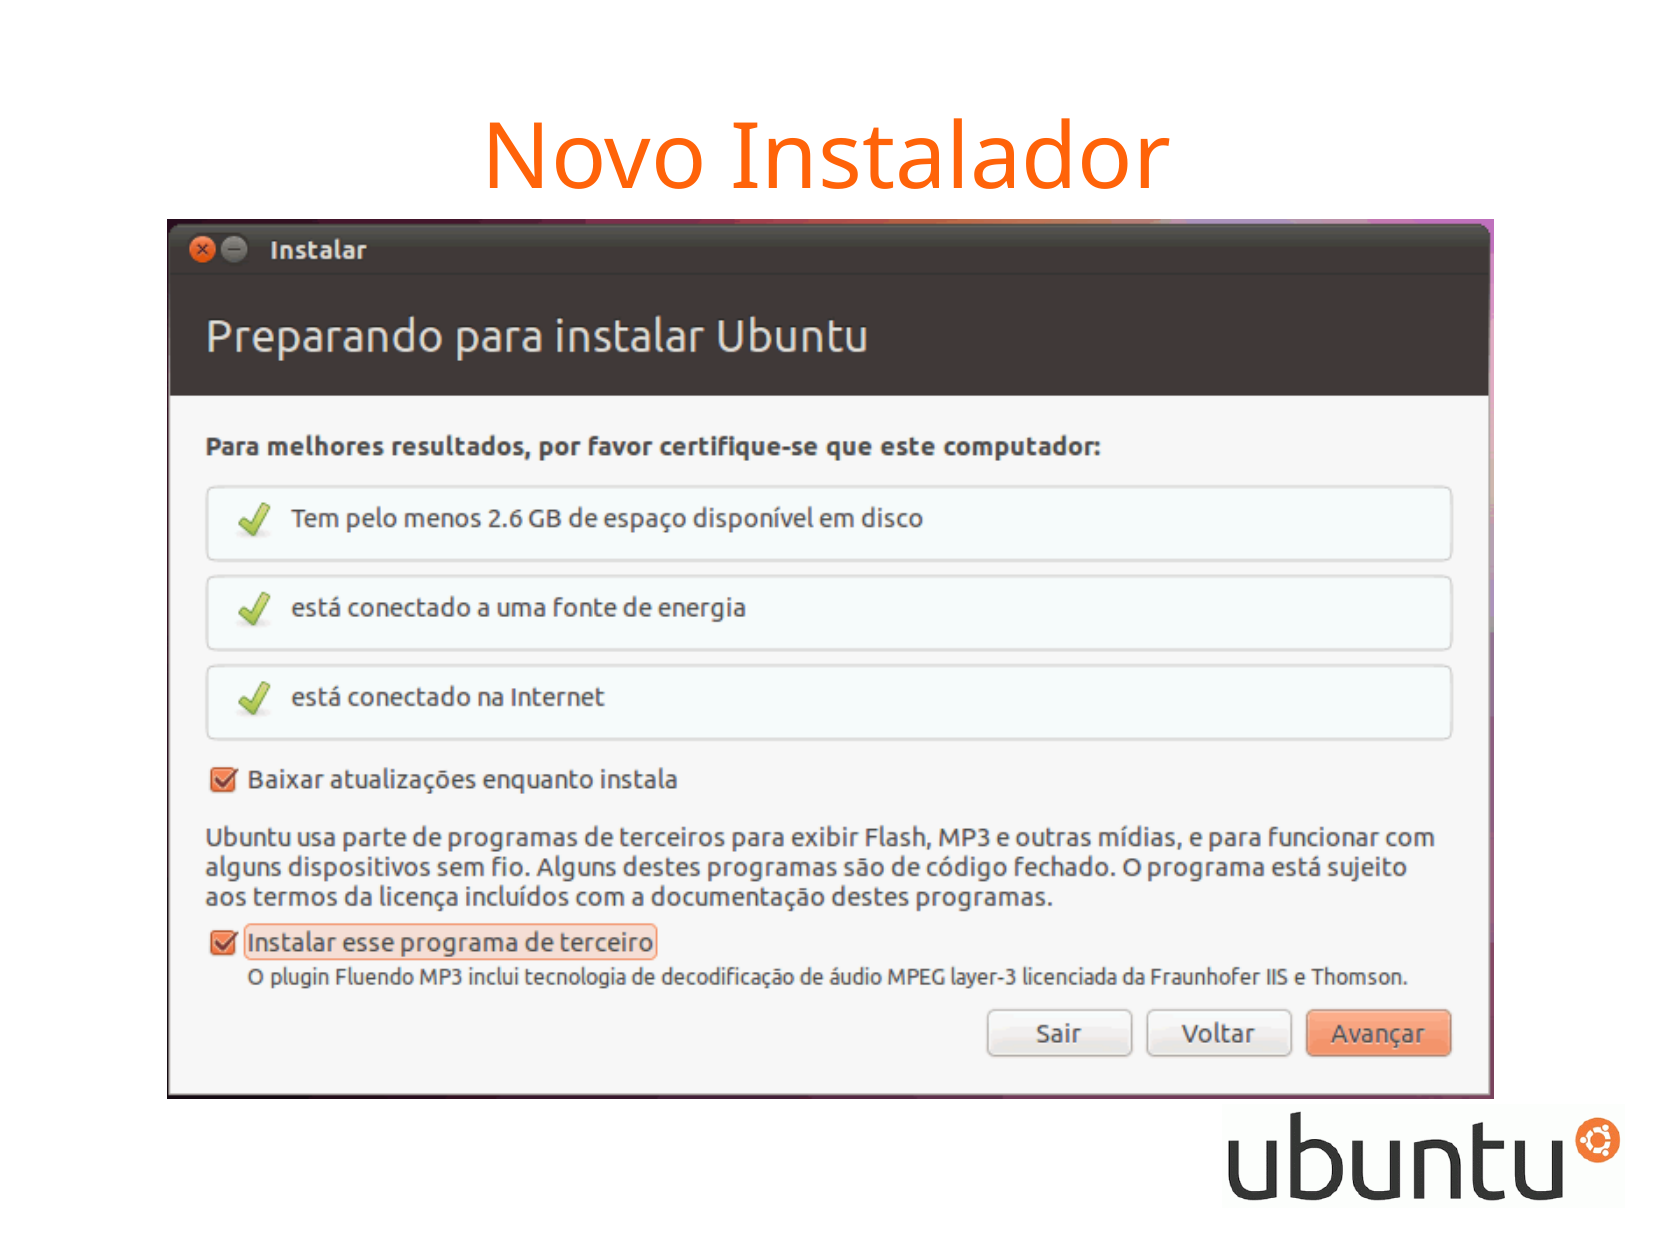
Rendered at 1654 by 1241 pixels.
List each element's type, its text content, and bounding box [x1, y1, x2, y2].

picture [1222, 1104, 1625, 1208]
picture [167, 219, 1494, 1099]
title Novo Instalador [82, 49, 1571, 257]
